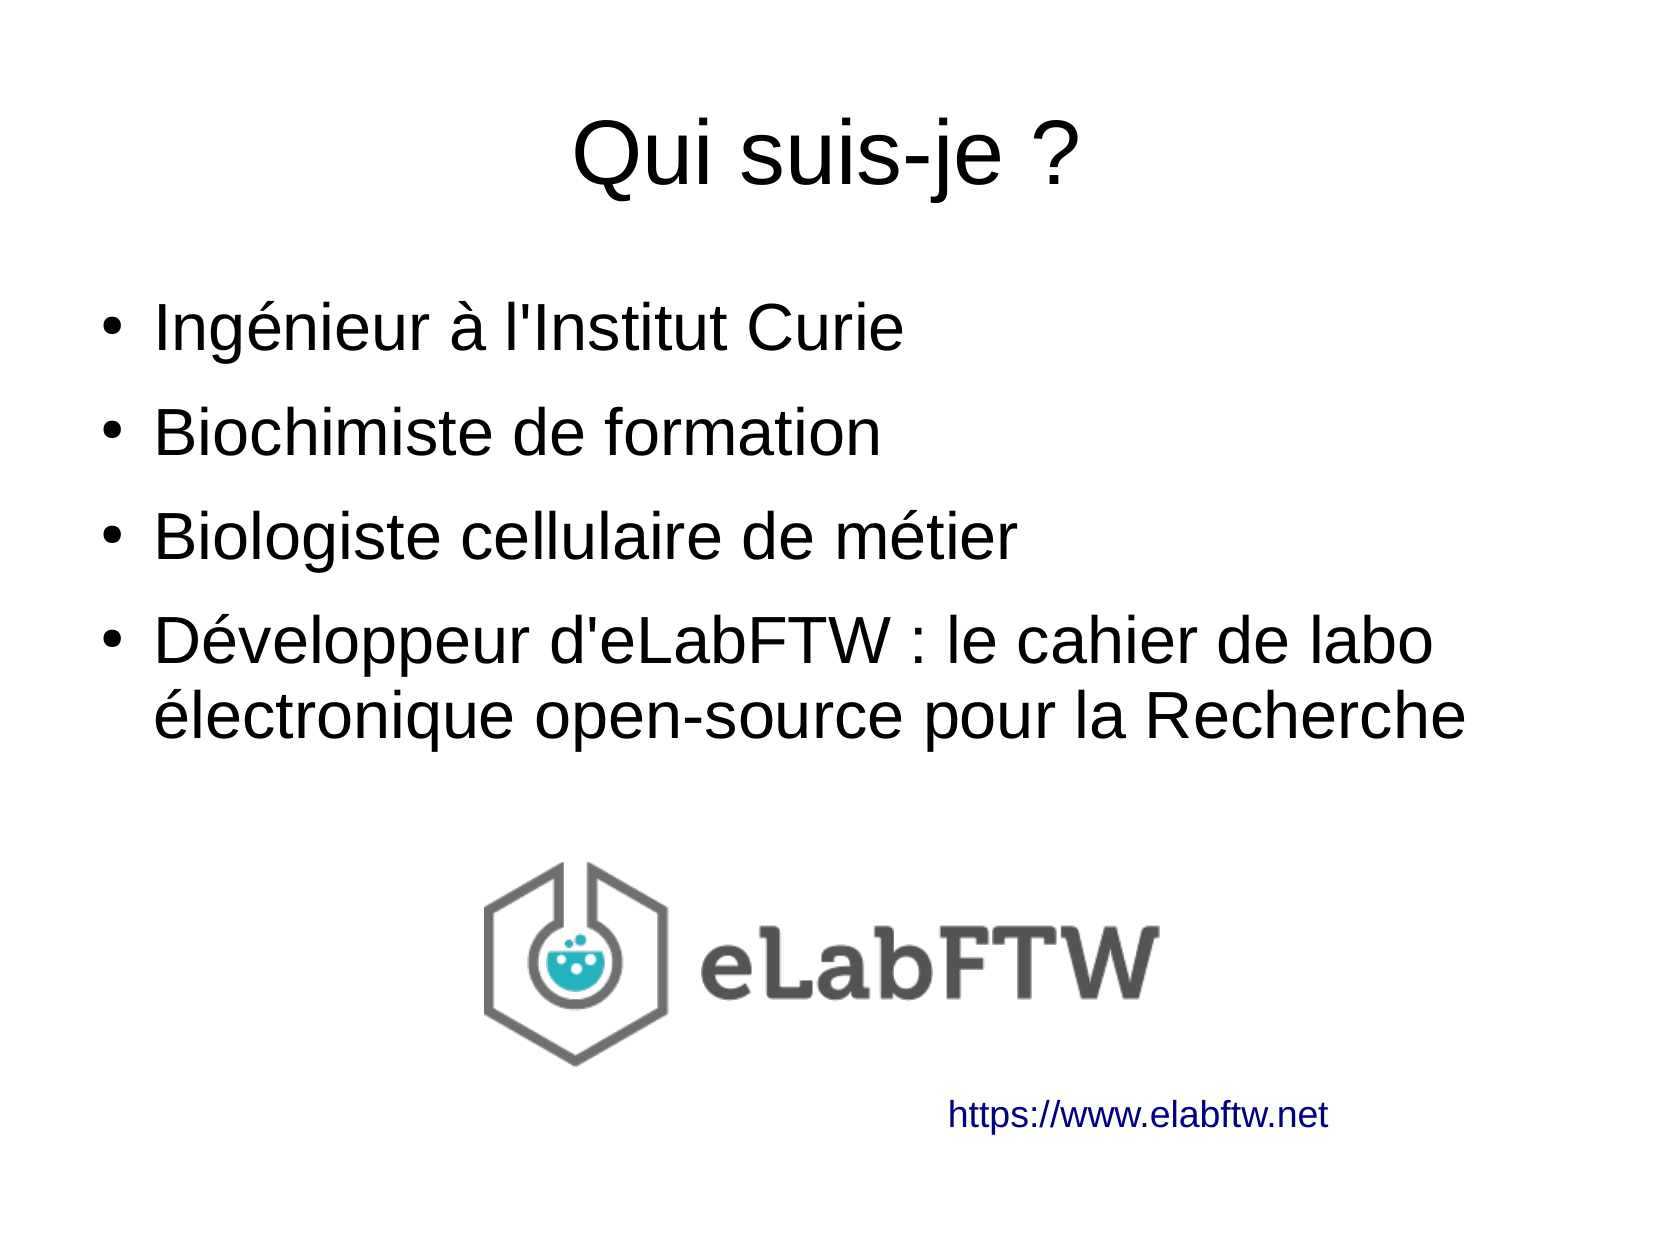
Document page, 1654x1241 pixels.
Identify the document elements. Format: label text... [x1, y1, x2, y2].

title Qui suis-je ? [82, 49, 1571, 257]
text_box https://www.elabftw.net [933, 1086, 1595, 1143]
picture [484, 862, 1160, 1067]
list Ingénieur à l'Institut Curie Biochimiste de formation Biologiste cellulaire de métier Développeur d'eLabFTW : le cahier de labo électronique open-source pour la Recherche [82, 290, 1571, 1010]
